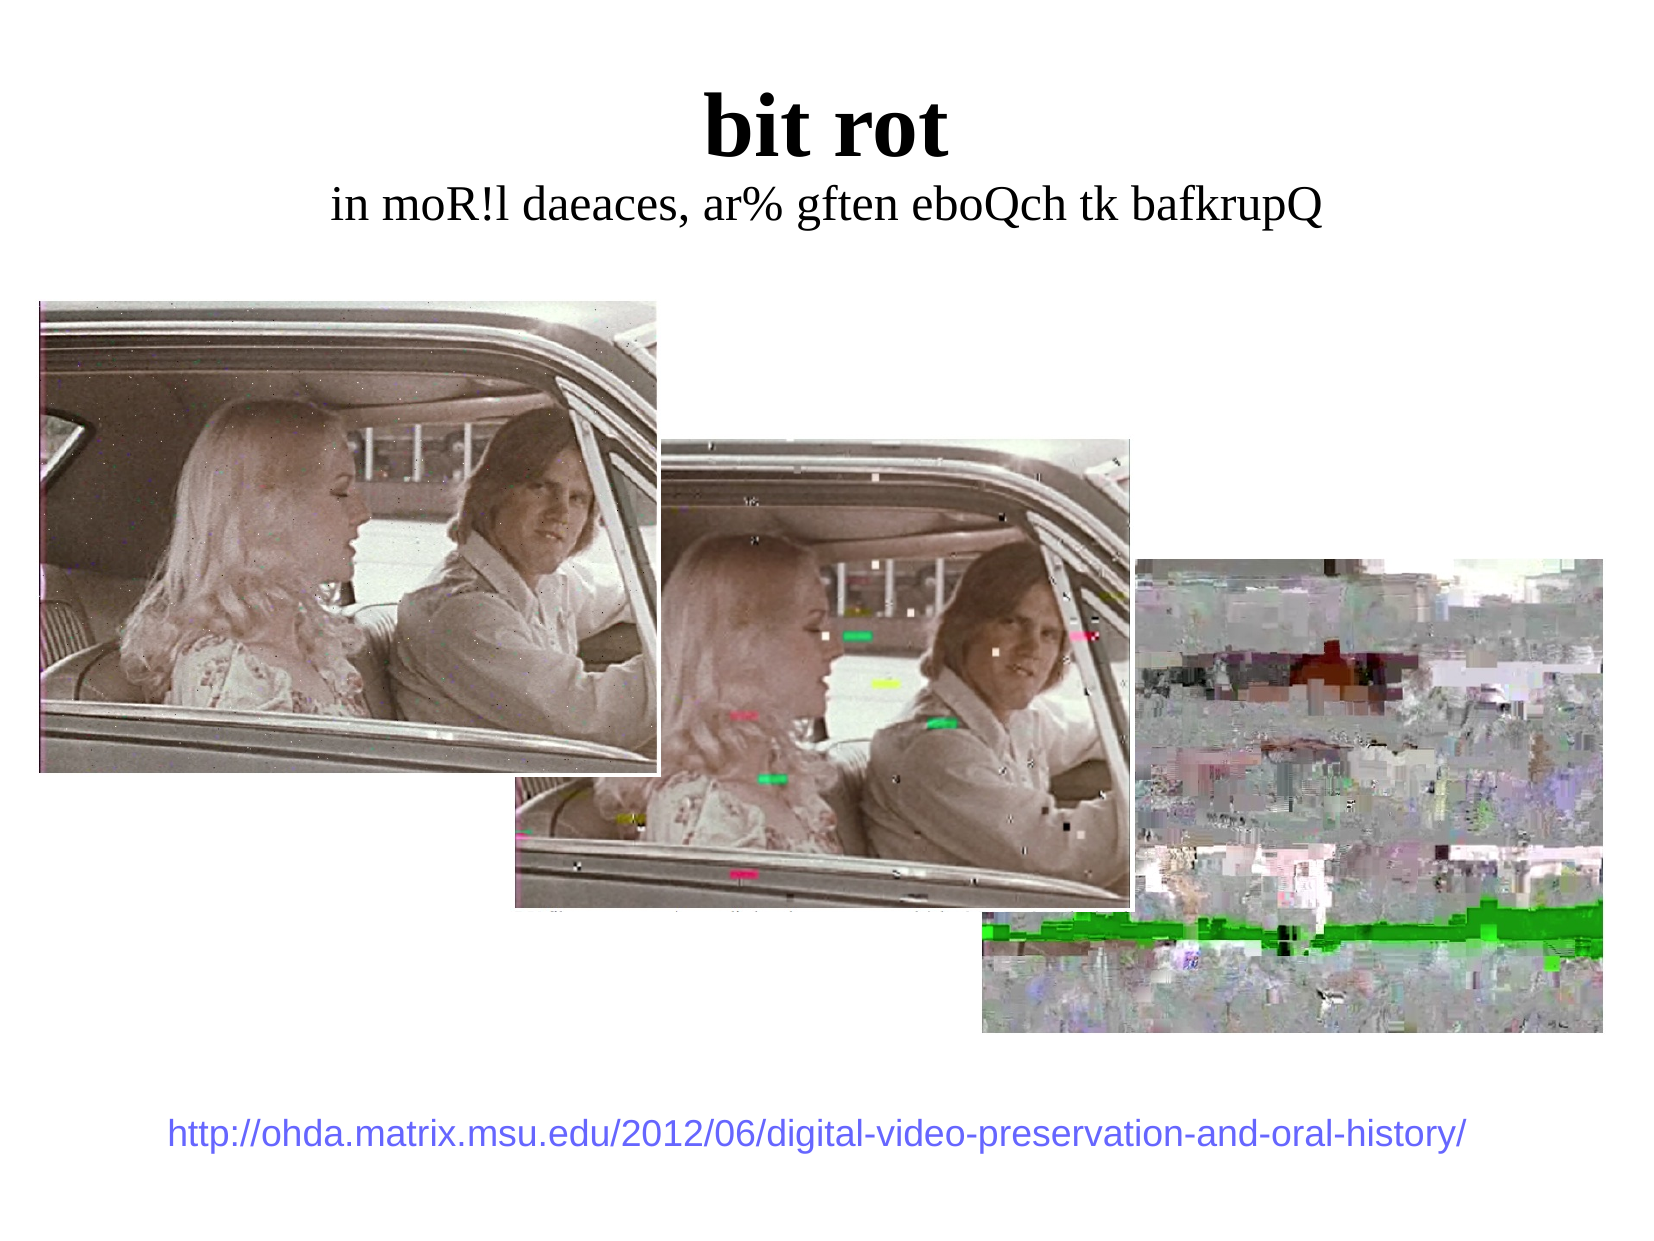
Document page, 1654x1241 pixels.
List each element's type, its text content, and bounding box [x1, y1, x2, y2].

picture [35, 299, 1606, 1036]
title bit rot in moR!l daeaces, ar% gften eboQch tk bafkrupQ [82, 49, 1571, 257]
table_header http://ohda.matrix.msu.edu/2012/06/digital-video-preservation-and-oral-history/ [37, 1104, 1597, 1162]
